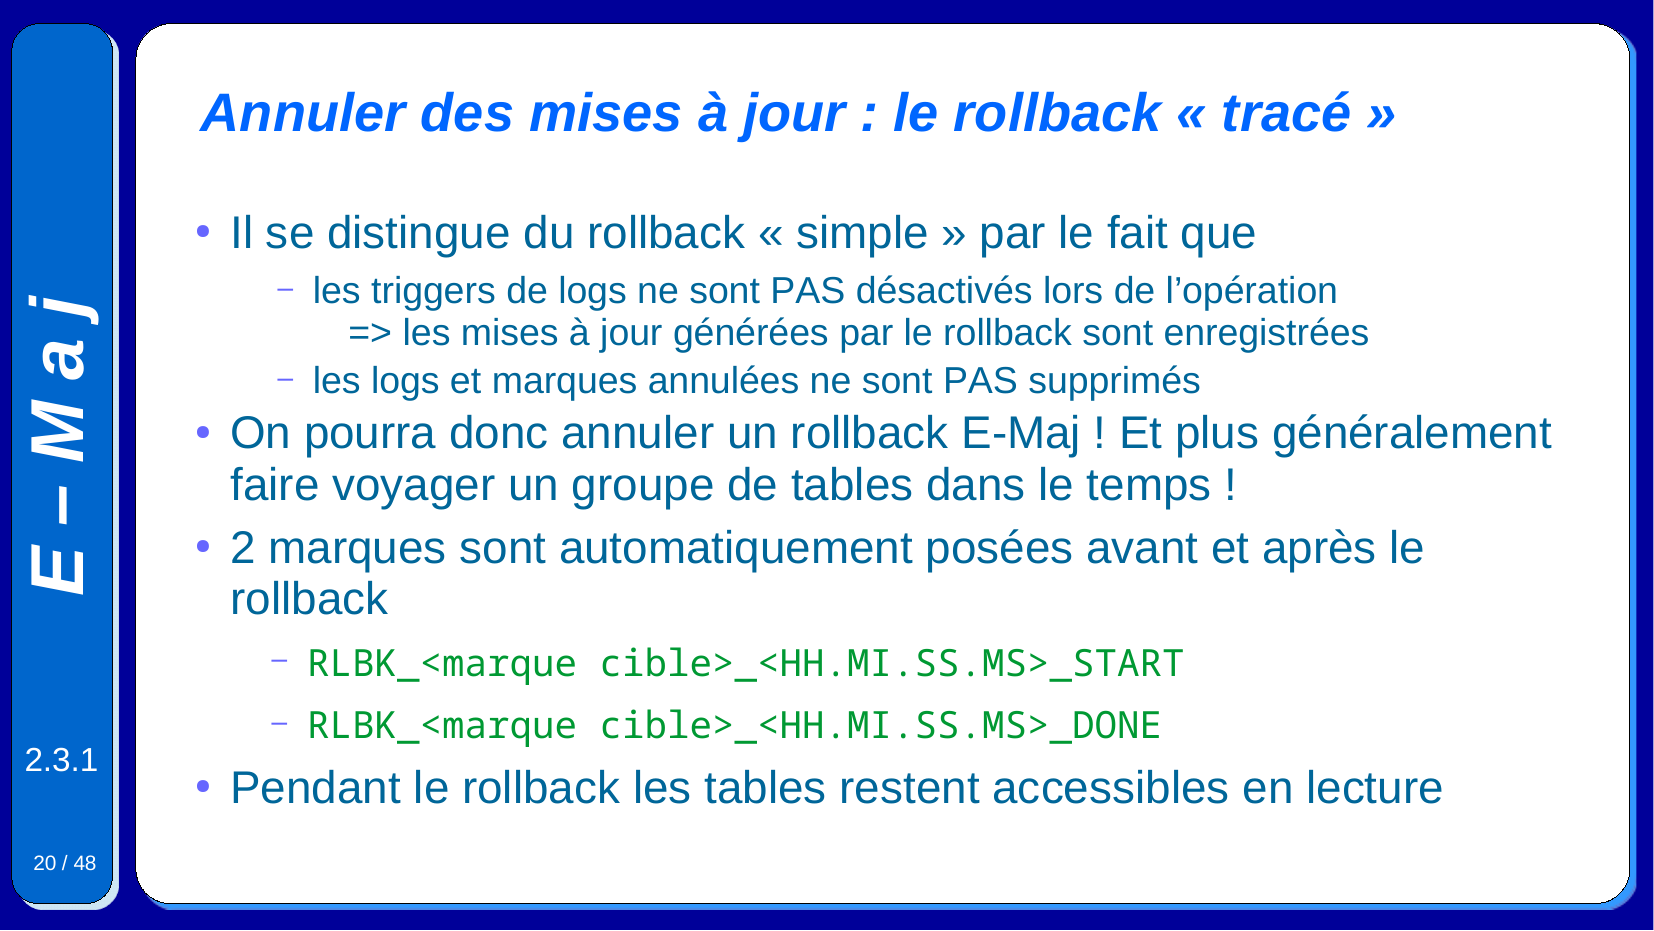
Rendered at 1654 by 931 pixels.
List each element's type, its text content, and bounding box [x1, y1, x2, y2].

title Annuler des mises à jour : le rollback « tracé » [200, 34, 1575, 191]
list Il se distingue du rollback « simple » par le fait que les triggers de logs ne sont PAS désactivés lors de l’opération => les mises à jour générées par le rollback sont enregistrées les logs et marques annulées ne sont PAS supprimés On pourra donc annuler un rollback E-Maj ! Et plus généralement faire voyager un groupe de tables dans le temps ! 2 marques sont automatiquement posées avant et après le rollback RLBK_<marque cible>_<HH.MI.SS.MS>_START RLBK_<marque cible>_<HH.MI.SS.MS>_DONE Pendant le rollback les tables restent accessibles en lecture [177, 206, 1587, 827]
